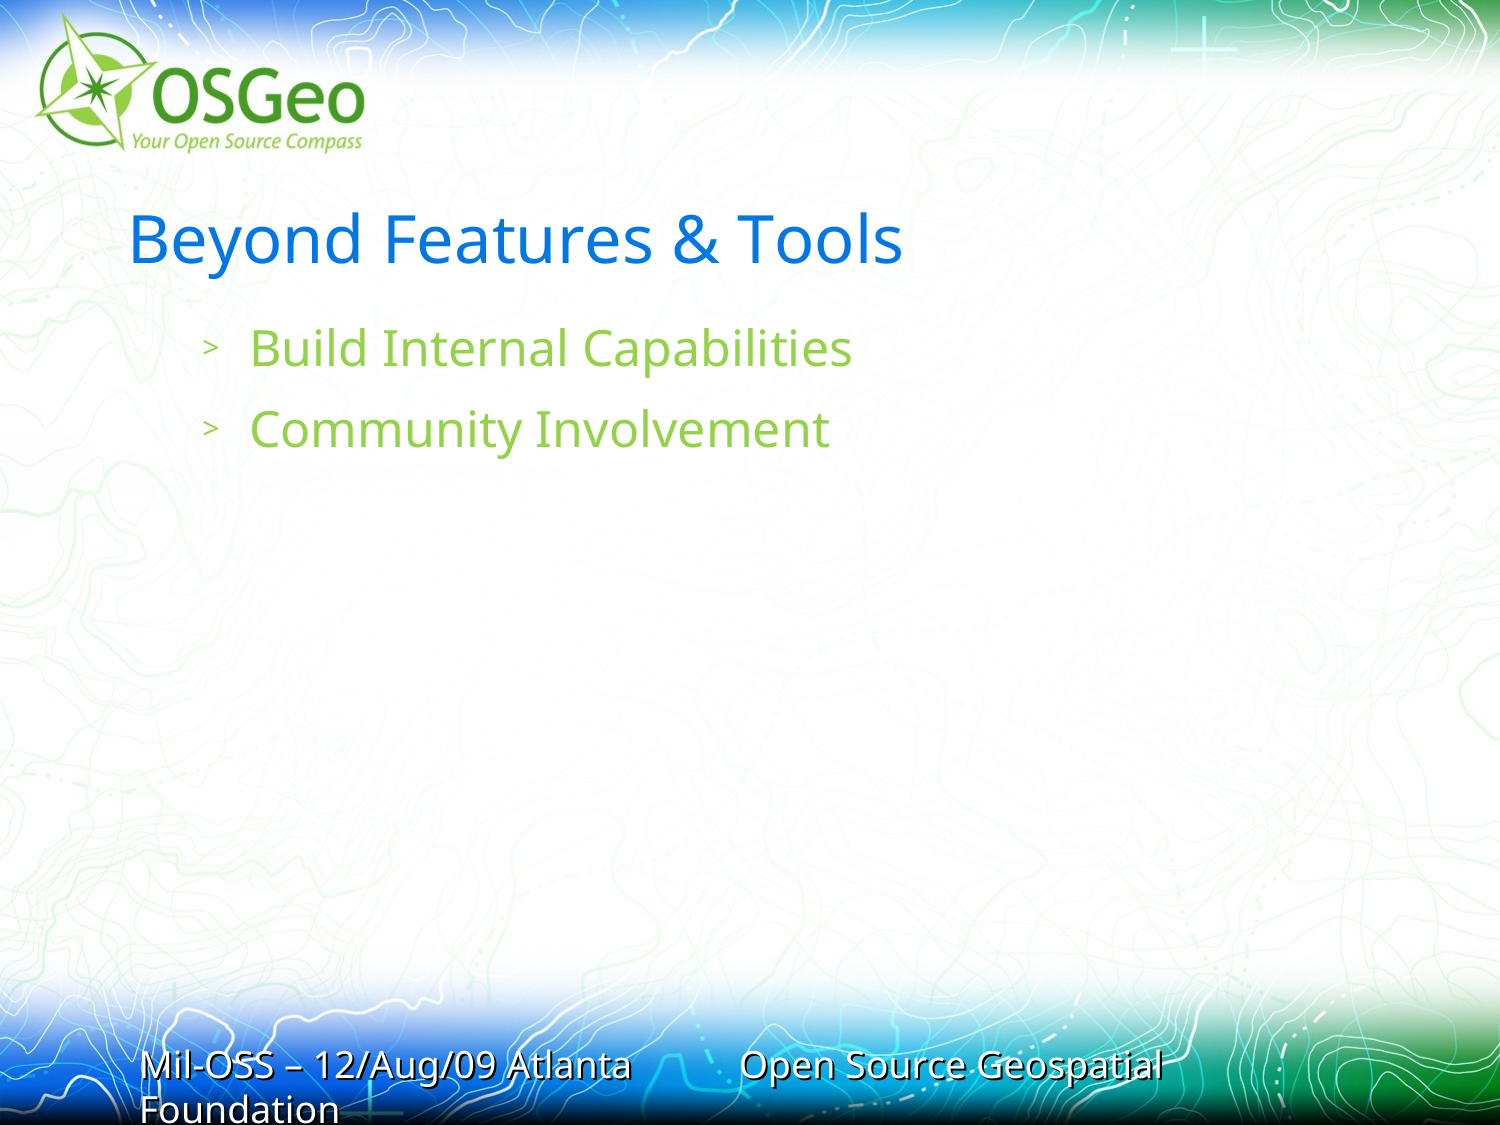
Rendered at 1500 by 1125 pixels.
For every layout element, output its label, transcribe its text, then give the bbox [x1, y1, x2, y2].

picture [165, 1107, 175, 1121]
picture [257, 1115, 265, 1121]
picture [212, 1107, 223, 1125]
picture [234, 1107, 244, 1121]
title Beyond Features & Tools [112, 179, 1388, 224]
picture [325, 1107, 336, 1125]
picture [0, 0, 1500, 1125]
list Build Internal Capabilities Community Involvement [112, 224, 1388, 968]
picture [301, 1107, 311, 1121]
